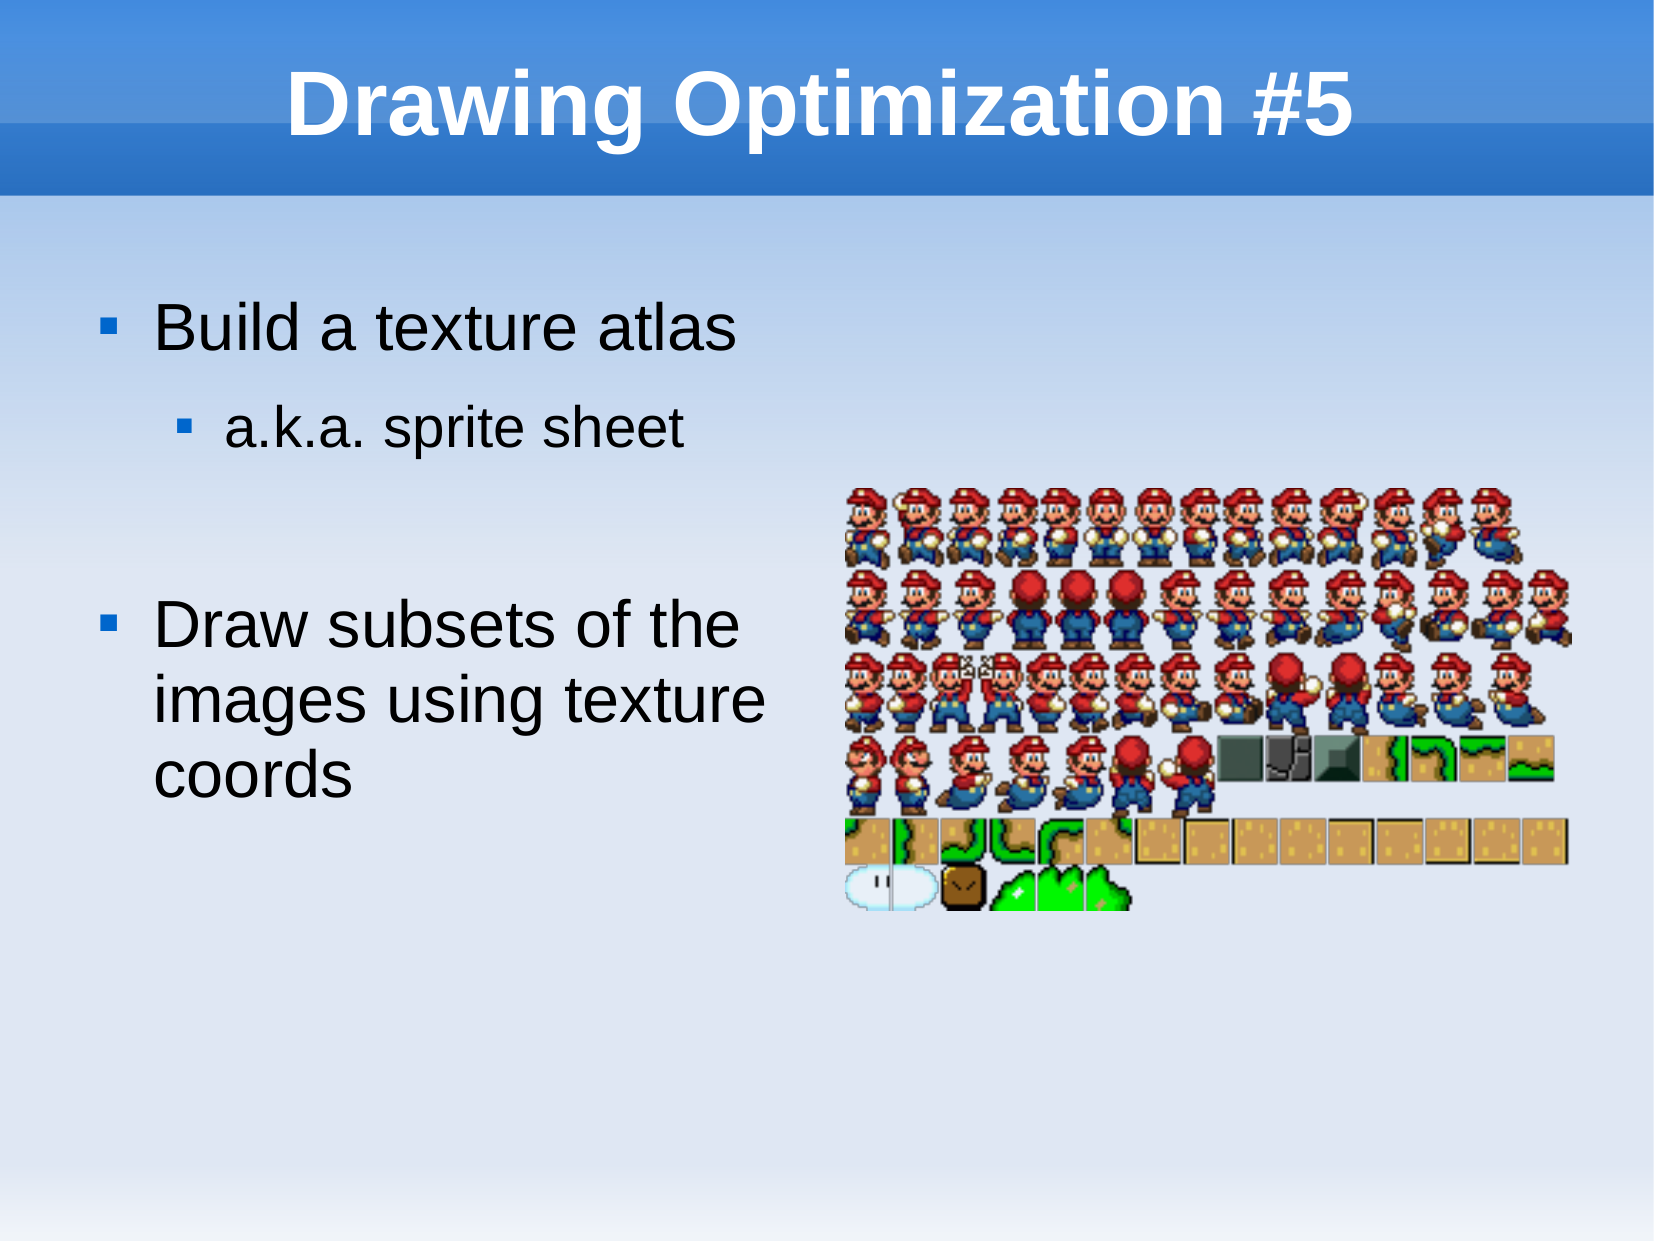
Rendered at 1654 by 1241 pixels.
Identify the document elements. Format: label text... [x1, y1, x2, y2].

list Build a texture atlas a.k.a. sprite sheet Draw subsets of the images using texture coords [82, 290, 809, 1109]
title Drawing Optimization #5 [76, 0, 1565, 208]
picture [0, 0, 1654, 1241]
